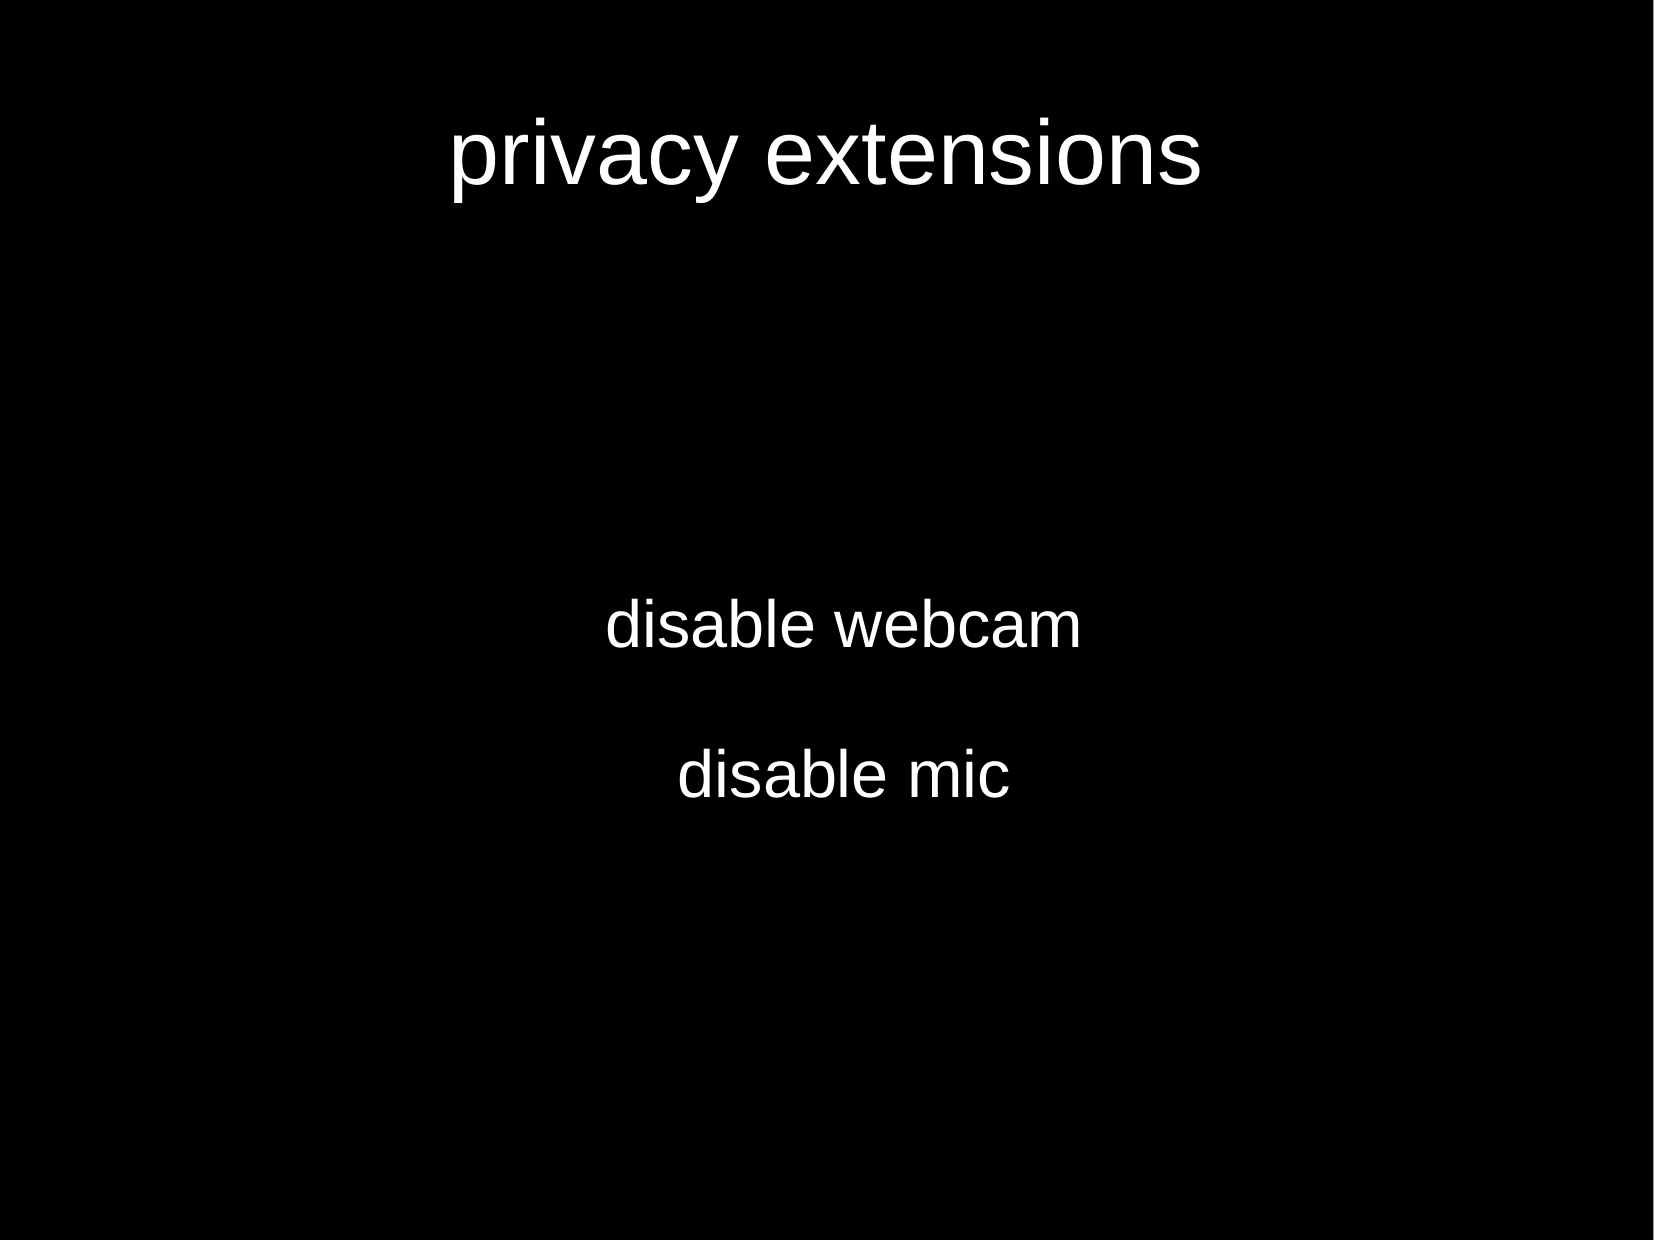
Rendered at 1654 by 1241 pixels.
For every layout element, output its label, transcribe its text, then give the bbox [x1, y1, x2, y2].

title privacy extensions [82, 49, 1571, 257]
subtitle disable webcam disable mic [82, 297, 1571, 1102]
